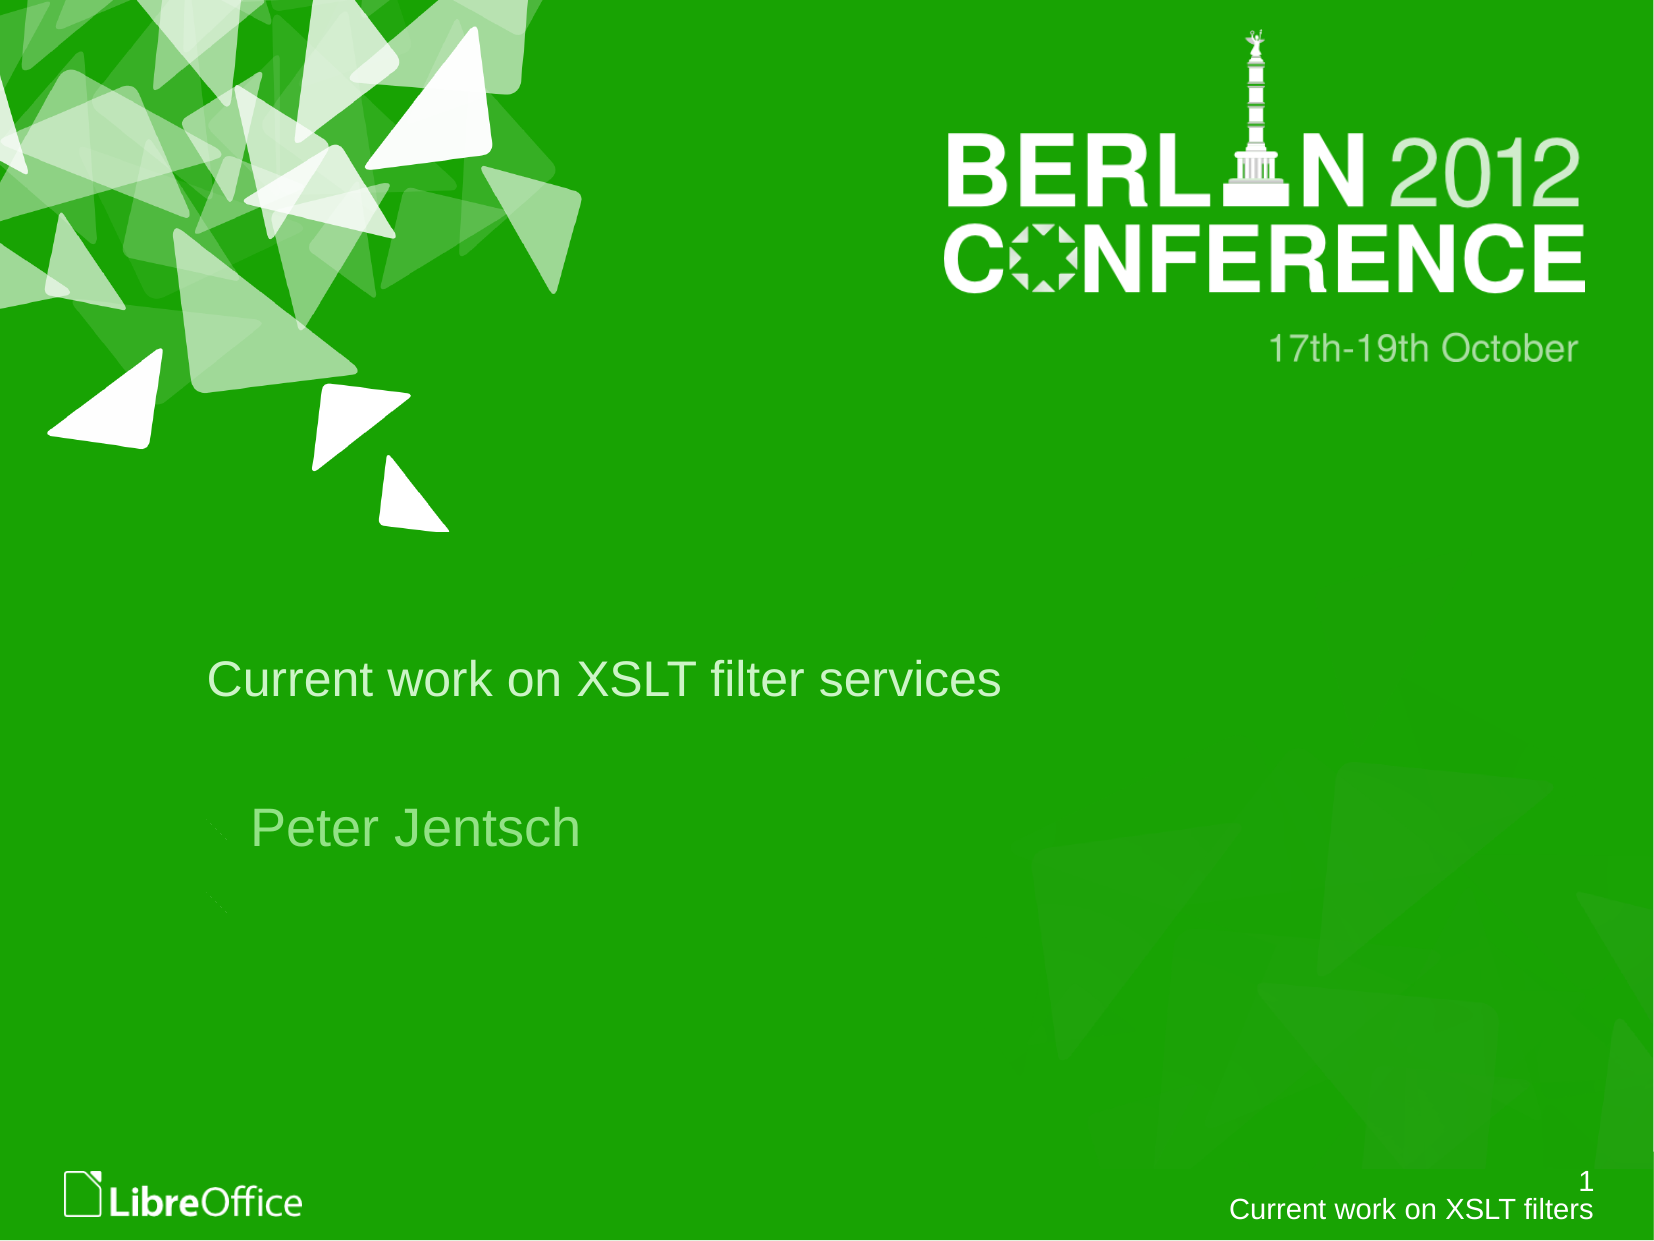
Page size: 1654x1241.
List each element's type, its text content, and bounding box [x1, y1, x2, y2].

list Peter Jentsch [206, 797, 1477, 1241]
title Current work on XSLT filter services [206, 590, 1477, 768]
picture [64, 1171, 206, 1217]
picture [944, 29, 1585, 362]
picture [915, 548, 1654, 1169]
picture [0, 0, 680, 674]
